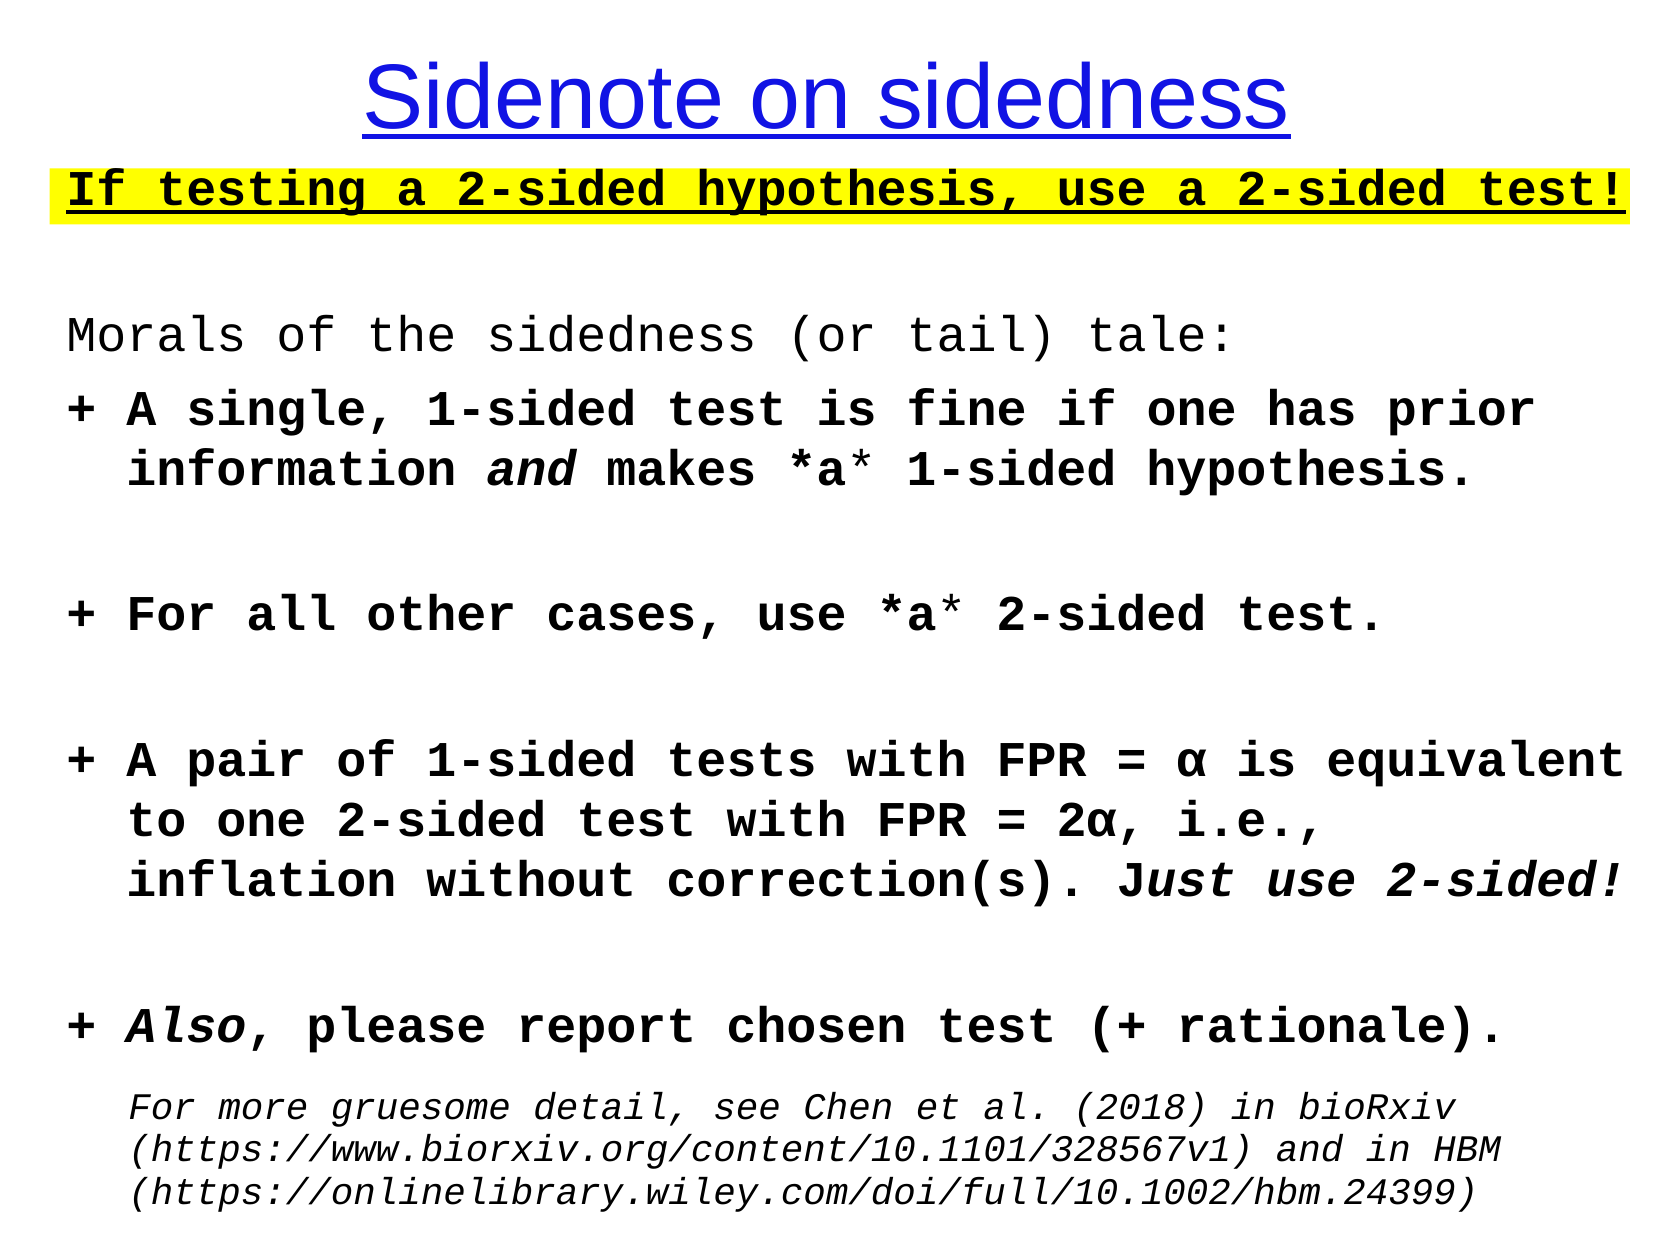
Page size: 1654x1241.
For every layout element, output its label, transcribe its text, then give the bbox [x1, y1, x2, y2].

text_box For more gruesome detail, see Chen et al. (2018) in bioRxiv (https://www.biorxiv.org/content/10.1101/328567v1) and in HBM (https://onlinelibrary.wiley.com/doi/full/10.1002/hbm.24399) [113, 1080, 1539, 1224]
title Sidenote on sidedness [0, 28, 1653, 156]
text_box If testing a 2-sided hypothesis, use a 2-sided test! Morals of the sidedness (or tail) tale: + A single, 1-sided test is fine if one has prior information and makes *a* 1-sided hypothesis. + For all other cases, use *a* 2-sided test. + A pair of 1-sided tests with FPR = α is equivalent to one 2-sided test with FPR = 2α, i.e., inflation without correction(s). Just use 2-sided! + Also, please report chosen test (+ rationale). [49, 156, 1653, 1149]
